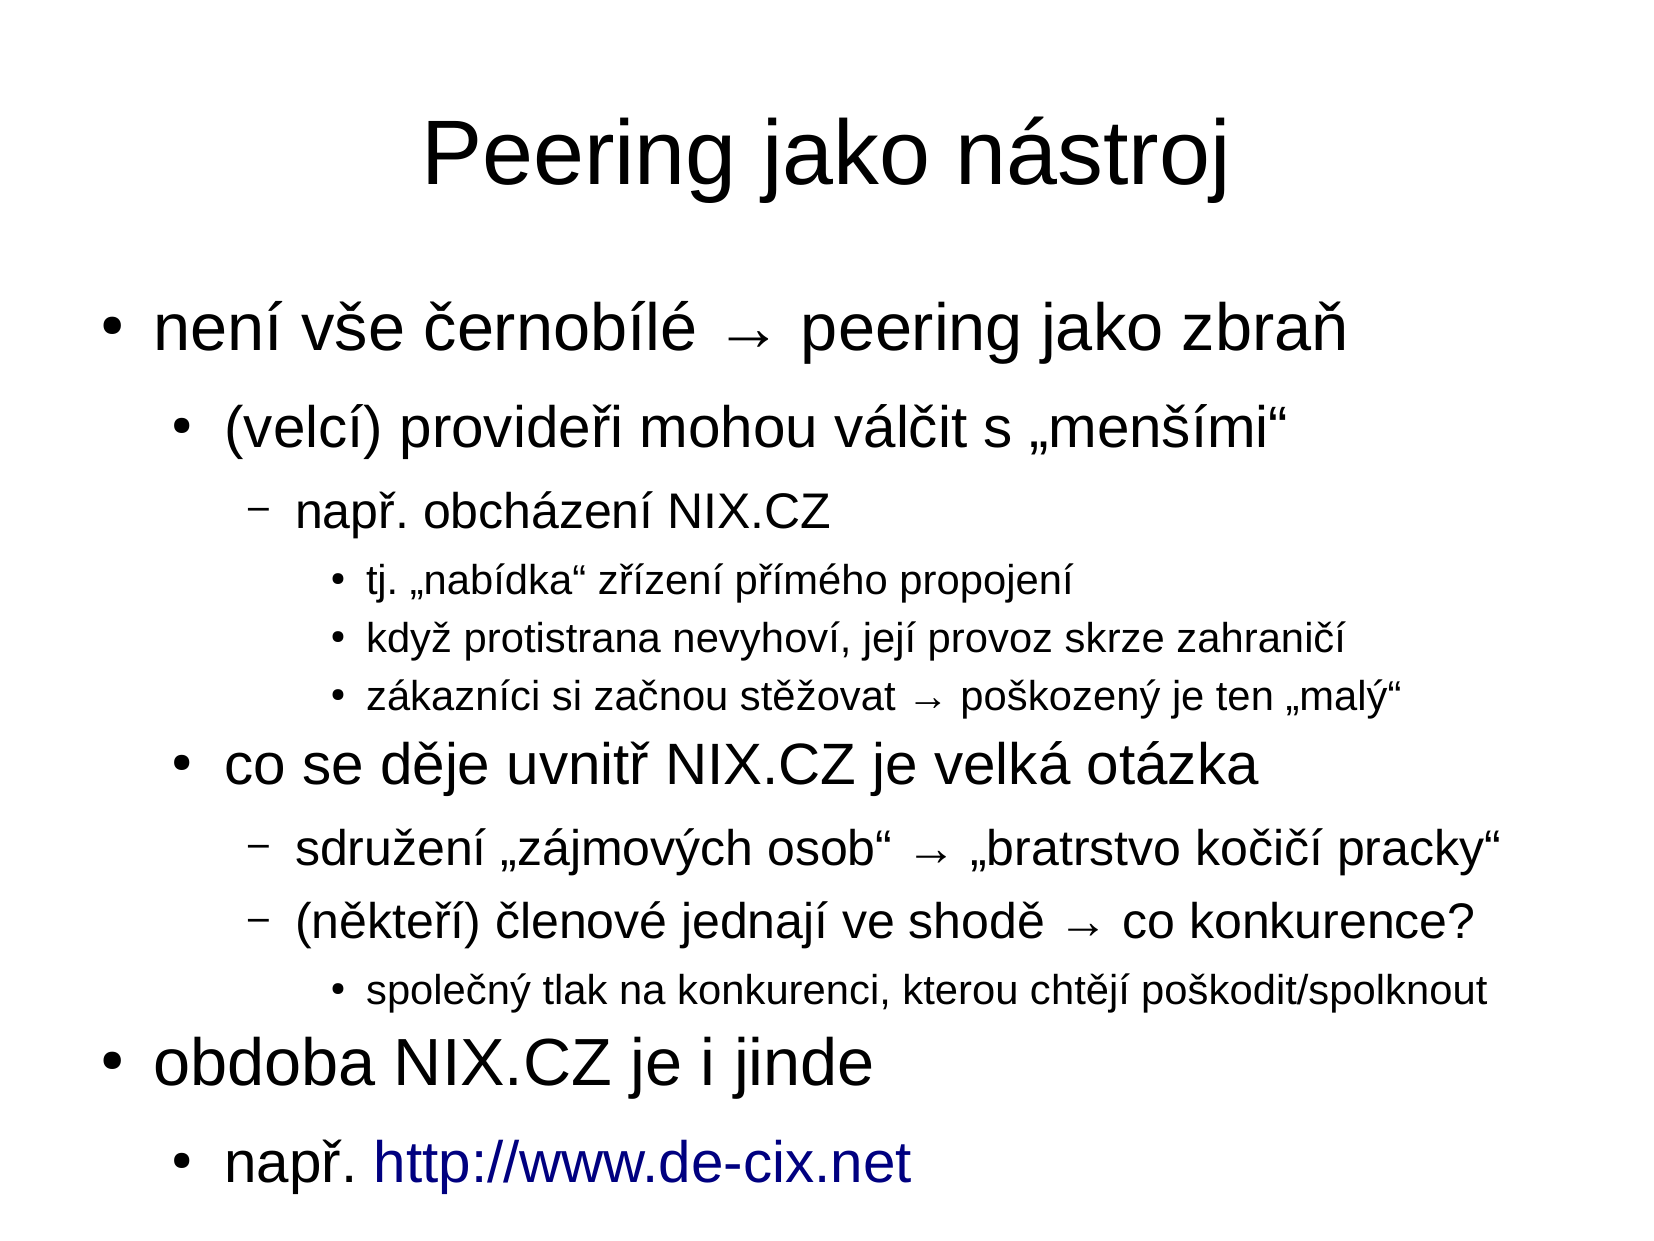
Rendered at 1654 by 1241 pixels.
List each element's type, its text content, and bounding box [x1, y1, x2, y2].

list není vše černobílé → peering jako zbraň (velcí) provideři mohou válčit s „menšími“ např. obcházení NIX.CZ tj. „nabídka“ zřízení přímého propojení když protistrana nevyhoví, její provoz skrze zahraničí zákazníci si začnou stěžovat → poškozený je ten „malý“ co se děje uvnitř NIX.CZ je velká otázka sdružení „zájmových osob“ → „bratrstvo kočičí pracky“ (někteří) členové jednají ve shodě → co konkurence? společný tlak na konkurenci, kterou chtějí poškodit/spolknout obdoba NIX.CZ je i jinde např. http://www.de-cix.net [82, 290, 1571, 1195]
title Peering jako nástroj [82, 49, 1571, 257]
